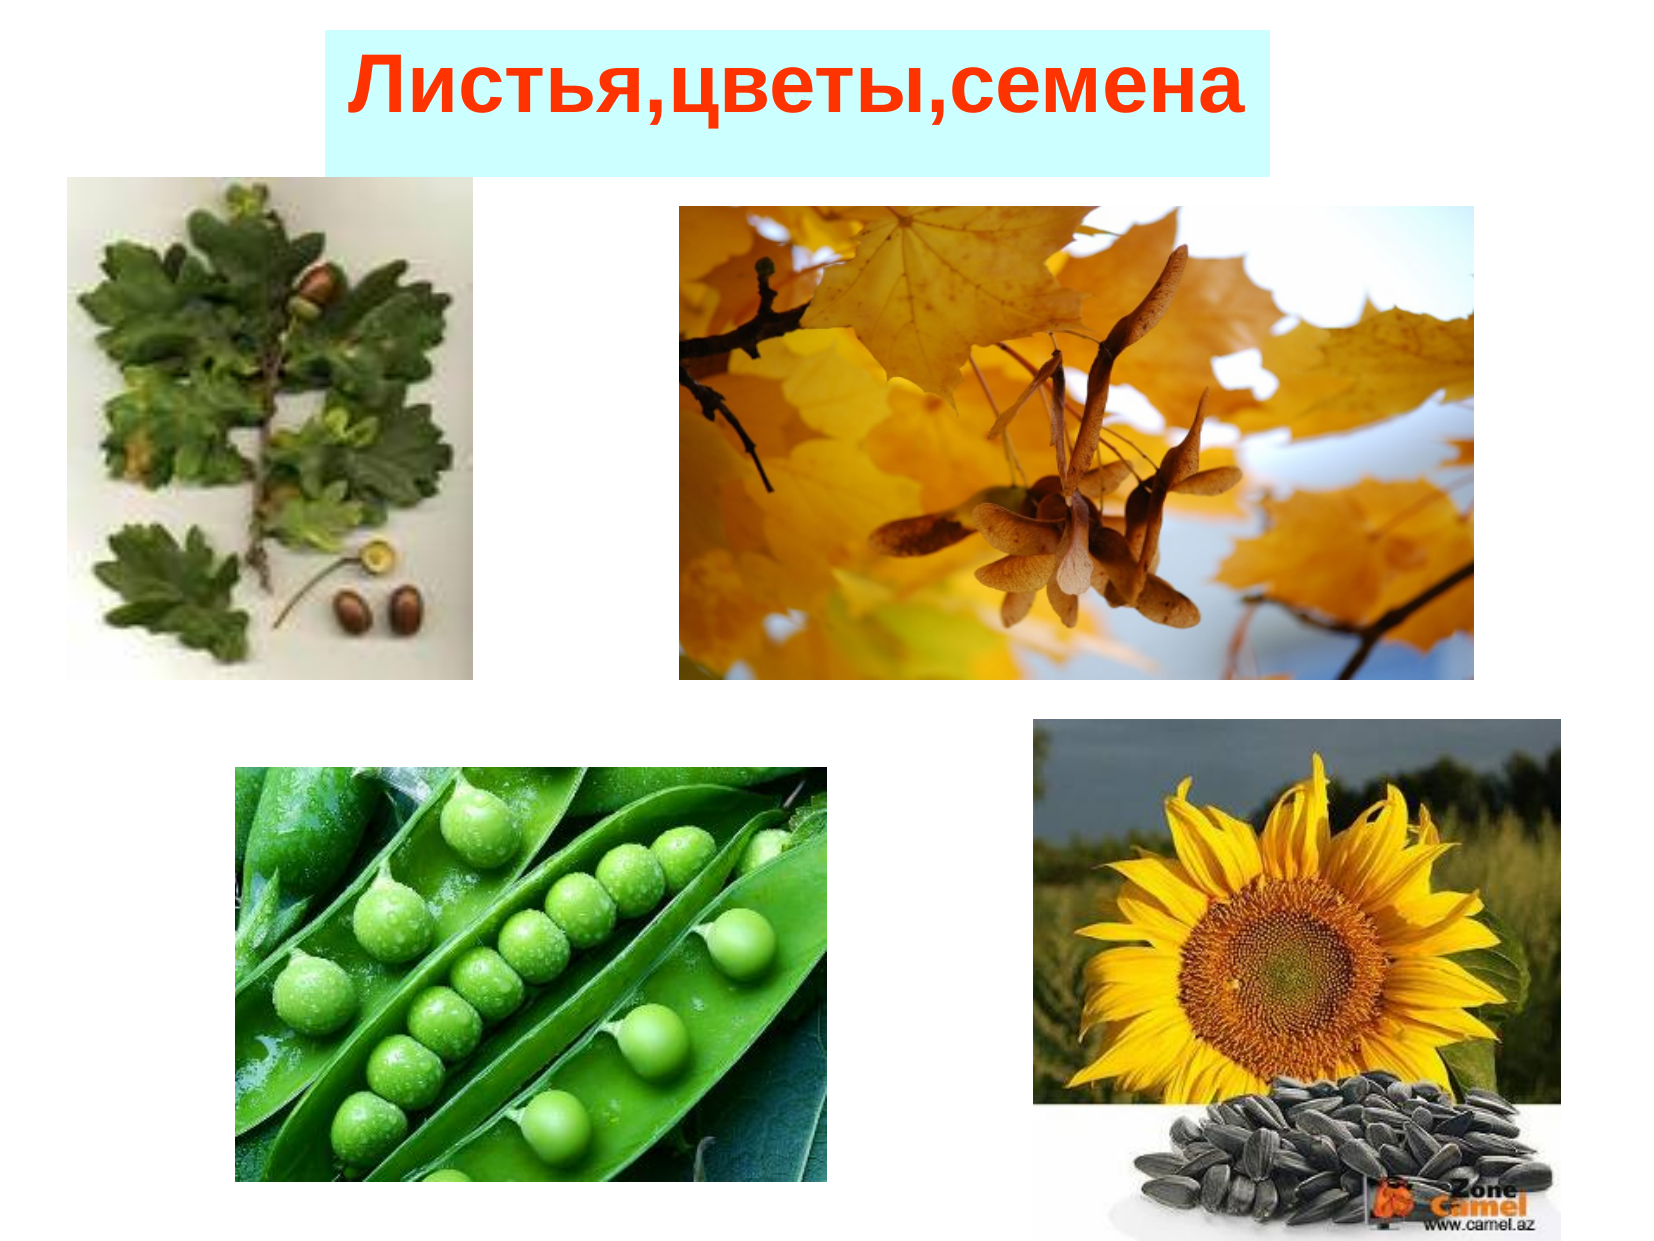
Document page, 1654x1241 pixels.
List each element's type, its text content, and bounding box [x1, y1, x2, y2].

picture [235, 767, 827, 1182]
picture [67, 177, 473, 680]
picture [1033, 719, 1561, 1241]
picture [679, 206, 1474, 680]
table_header Листья,цветы,семена [325, 30, 1270, 177]
